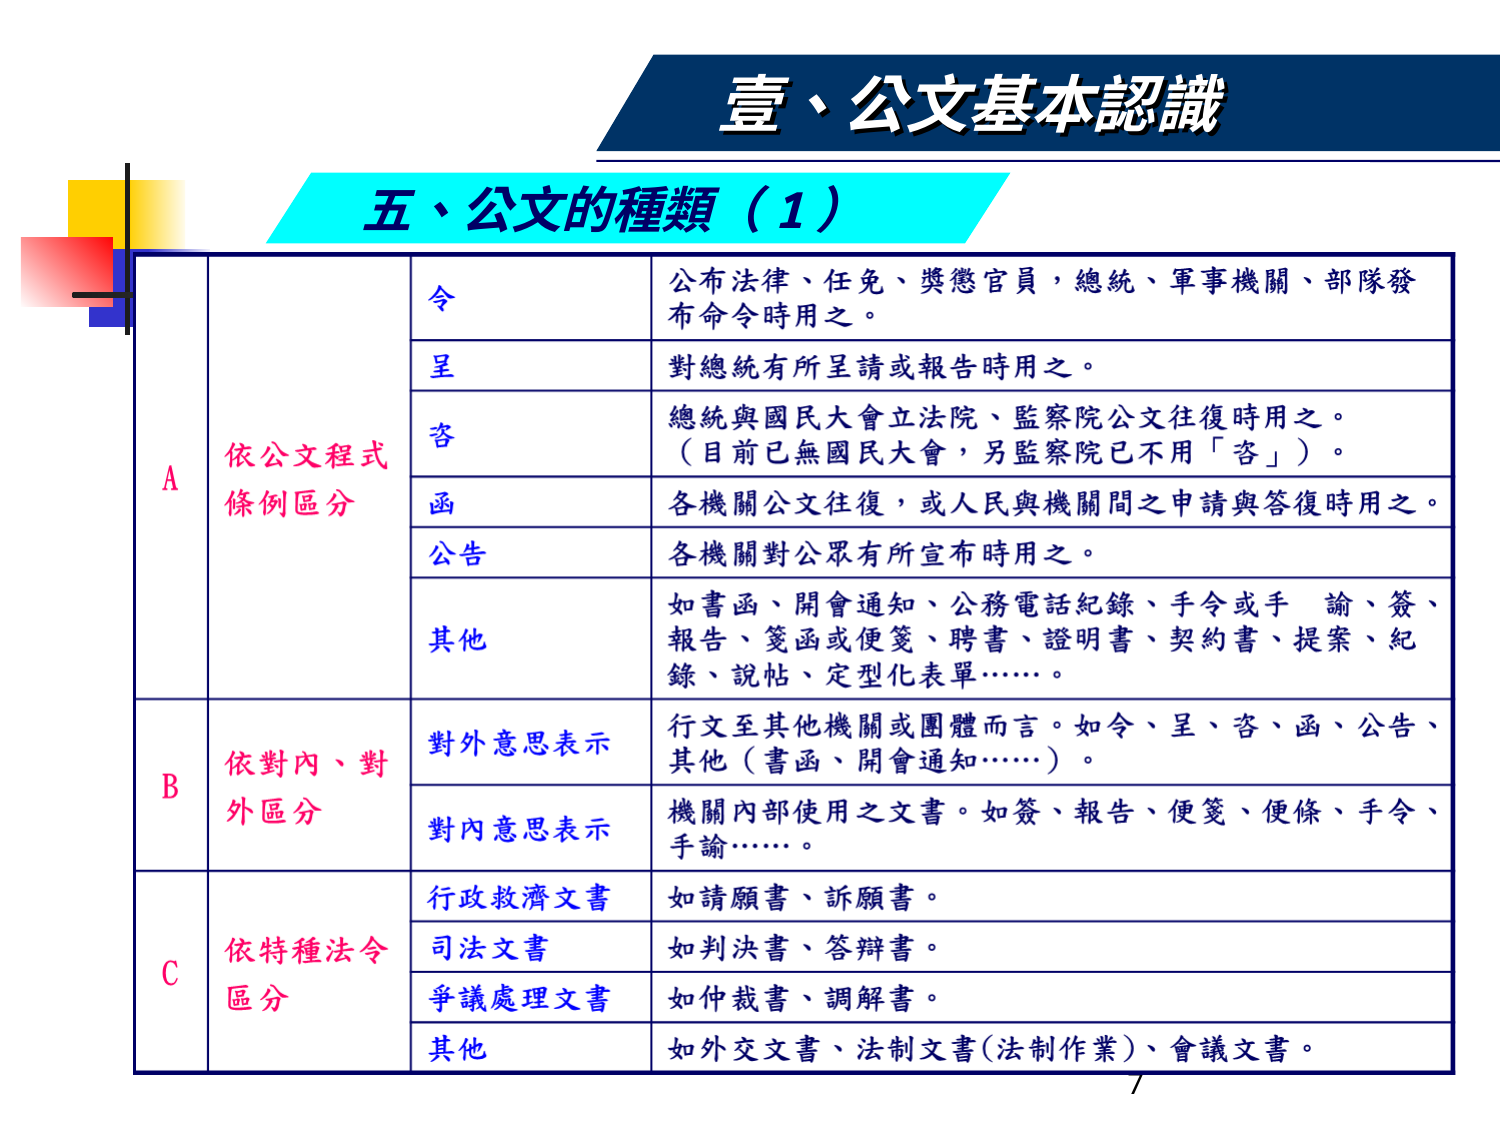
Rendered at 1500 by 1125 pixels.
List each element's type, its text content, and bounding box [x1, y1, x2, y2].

text_box <編號> [1112, 1084, 1426, 1113]
picture [133, 250, 1467, 1084]
text_box 五、公文的種類（1） [265, 172, 1011, 244]
text_box 壹、公文基本認識 [596, 54, 1500, 152]
